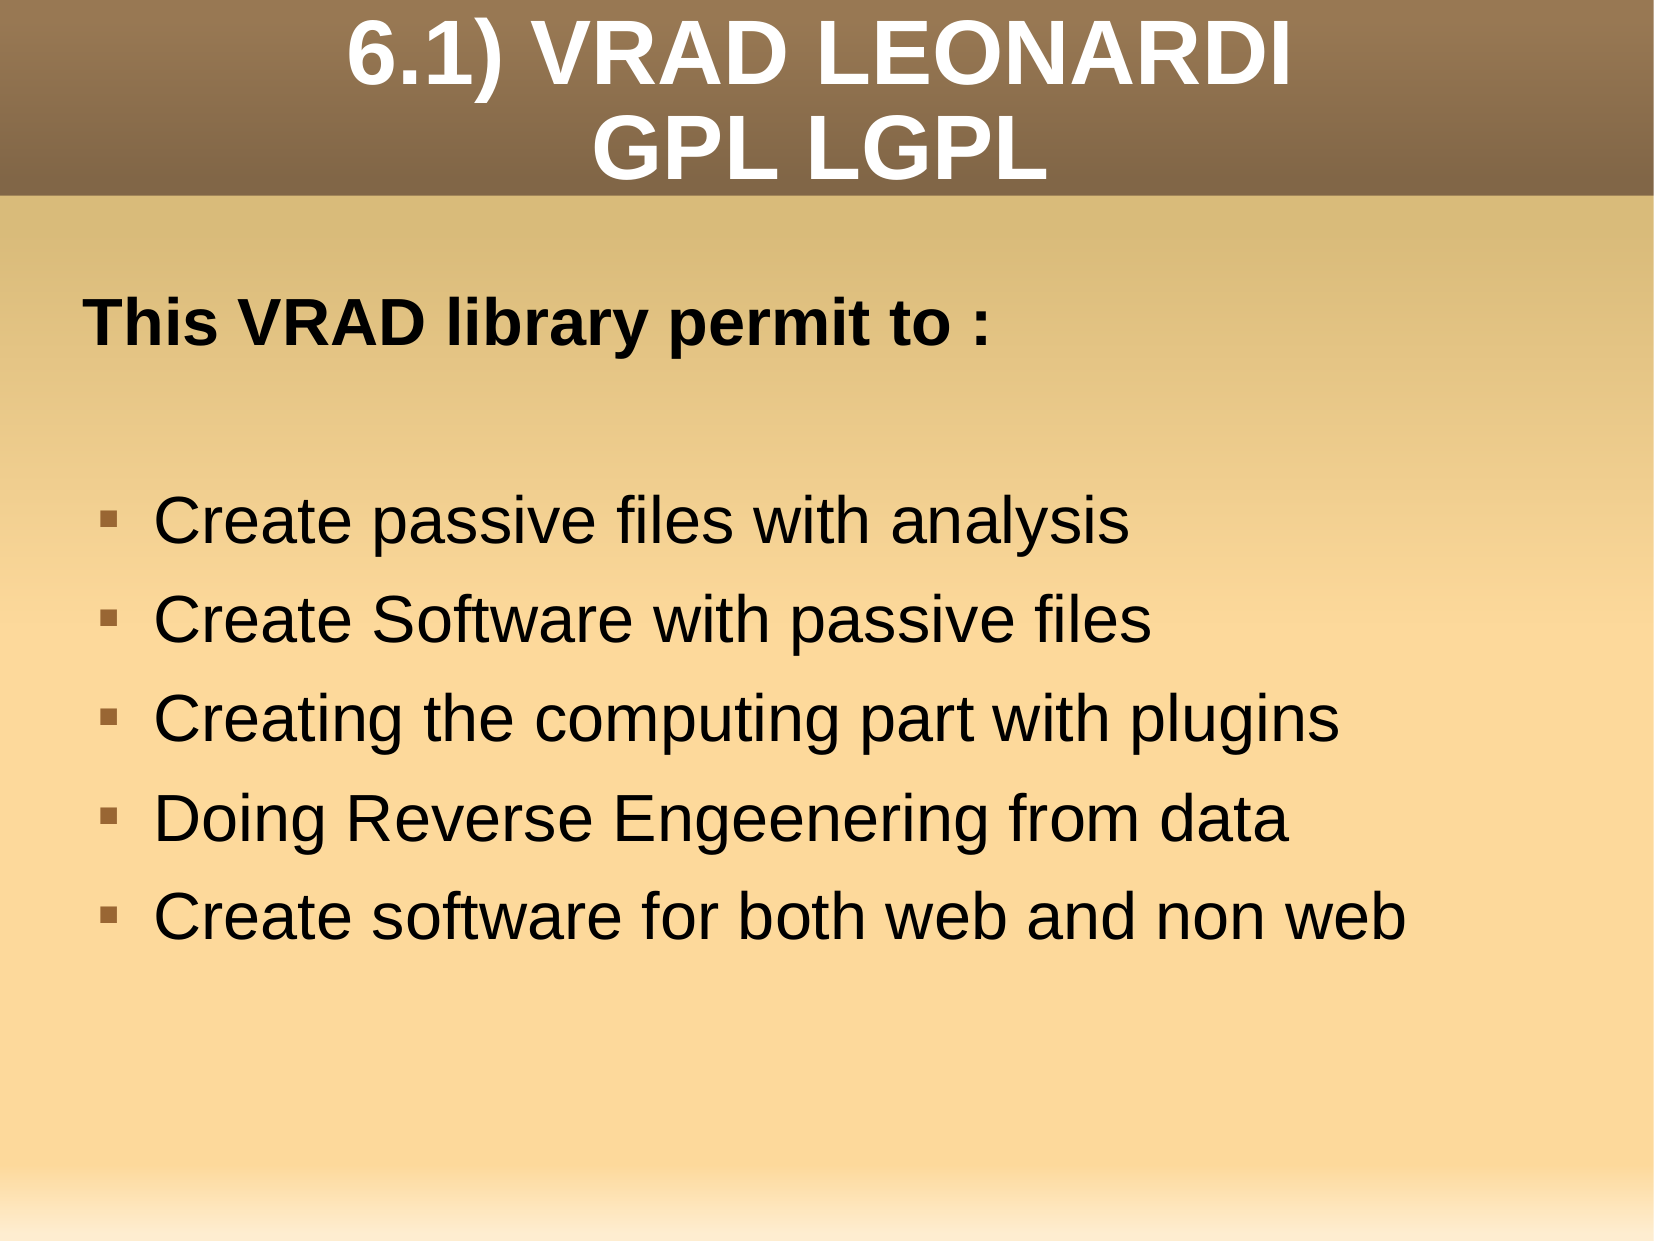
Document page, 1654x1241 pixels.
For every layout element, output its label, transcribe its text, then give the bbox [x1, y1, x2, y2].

picture [0, 0, 1654, 1241]
list This VRAD library permit to : Create passive files with analysis Create Software with passive files Creating the computing part with plugins Doing Reverse Engeenering from data Create software for both web and non web [82, 290, 1571, 1094]
title 6.1) VRAD LEONARDI GPL LGPL [76, 4, 1565, 203]
